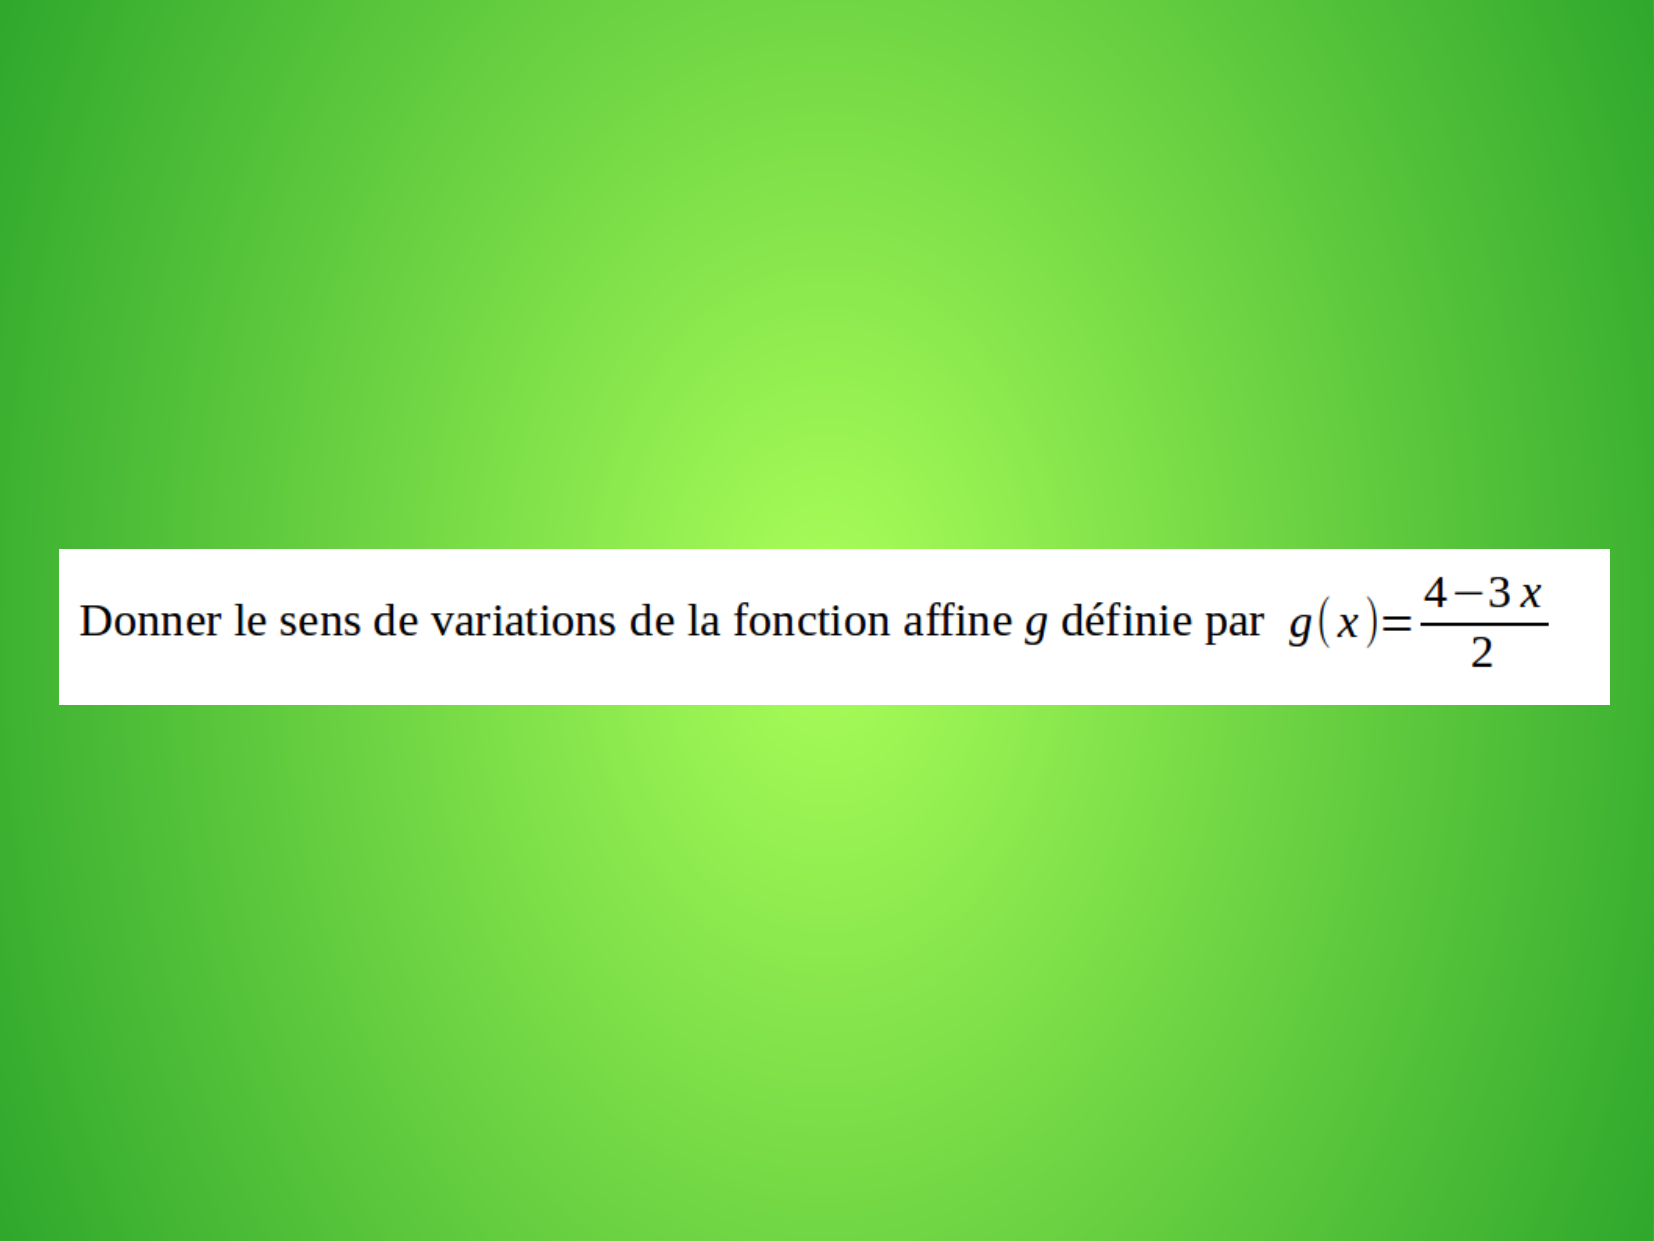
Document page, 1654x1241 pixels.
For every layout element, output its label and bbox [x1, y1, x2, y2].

picture [59, 549, 1610, 705]
